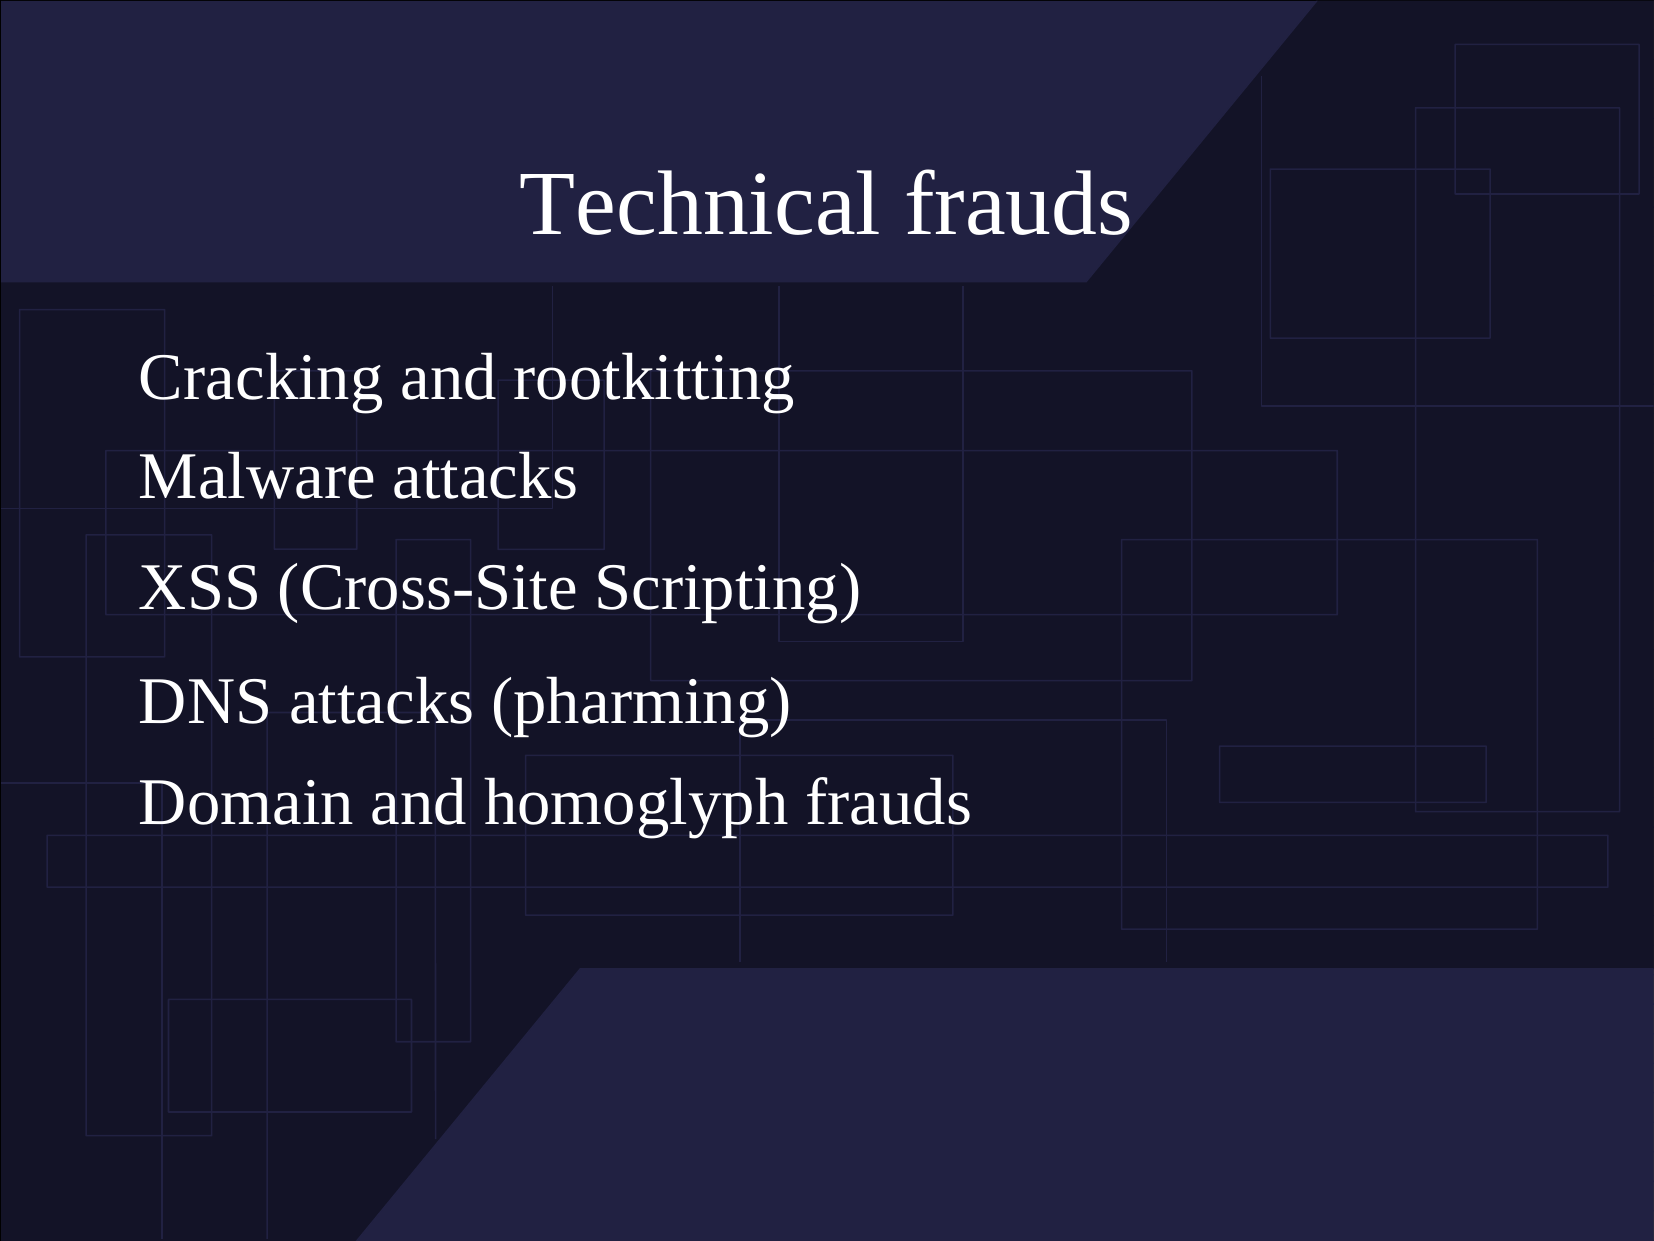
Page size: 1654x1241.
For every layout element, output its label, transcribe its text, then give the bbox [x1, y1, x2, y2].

list Cracking and rootkitting Malware attacks XSS (Cross-Site Scripting)‏ DNS attacks (pharming)‏ Domain and homoglyph frauds [121, 344, 1534, 1127]
title Technical frauds [121, 102, 1534, 310]
